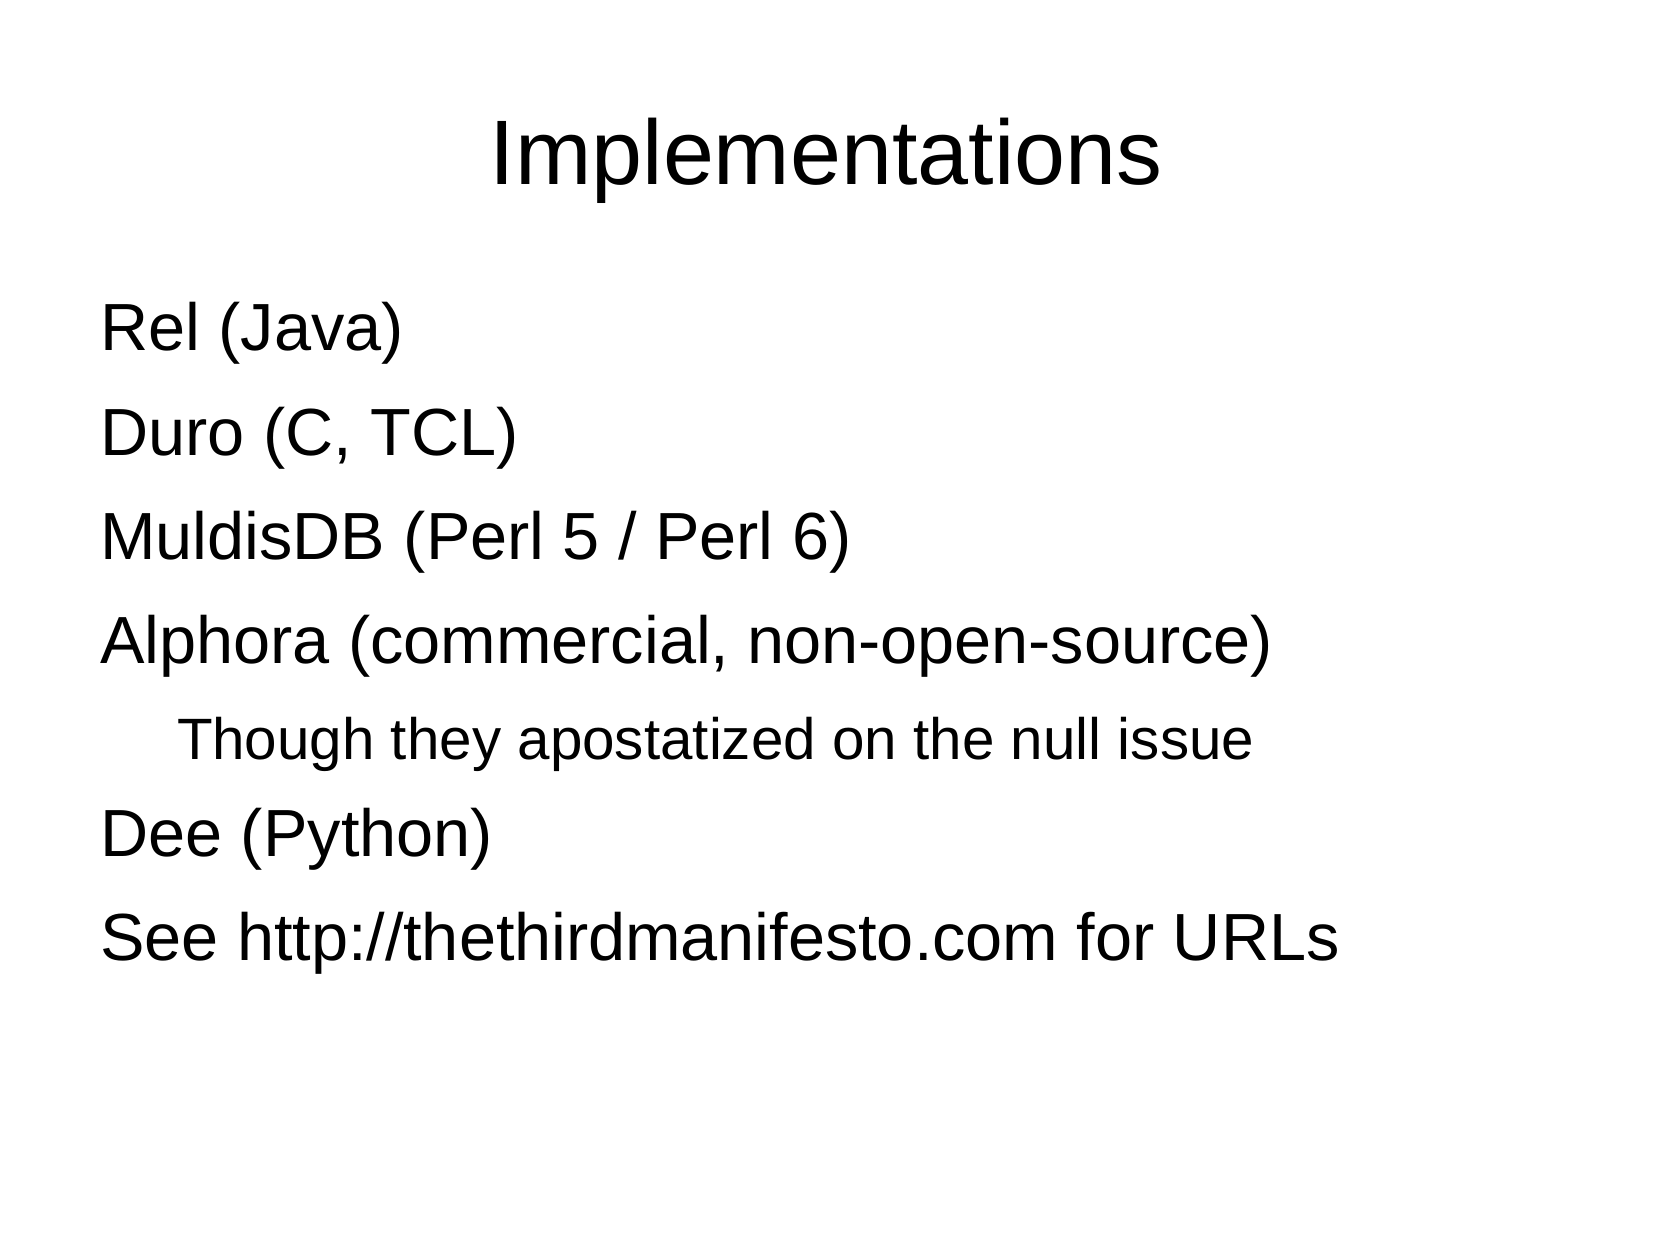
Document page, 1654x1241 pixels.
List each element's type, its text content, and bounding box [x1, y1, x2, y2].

list Rel (Java) Duro (C, TCL) MuldisDB (Perl 5 / Perl 6) Alphora (commercial, non-open-source) Though they apostatized on the null issue Dee (Python) See http://thethirdmanifesto.com for URLs [82, 290, 1571, 1144]
title Implementations [82, 56, 1571, 250]
